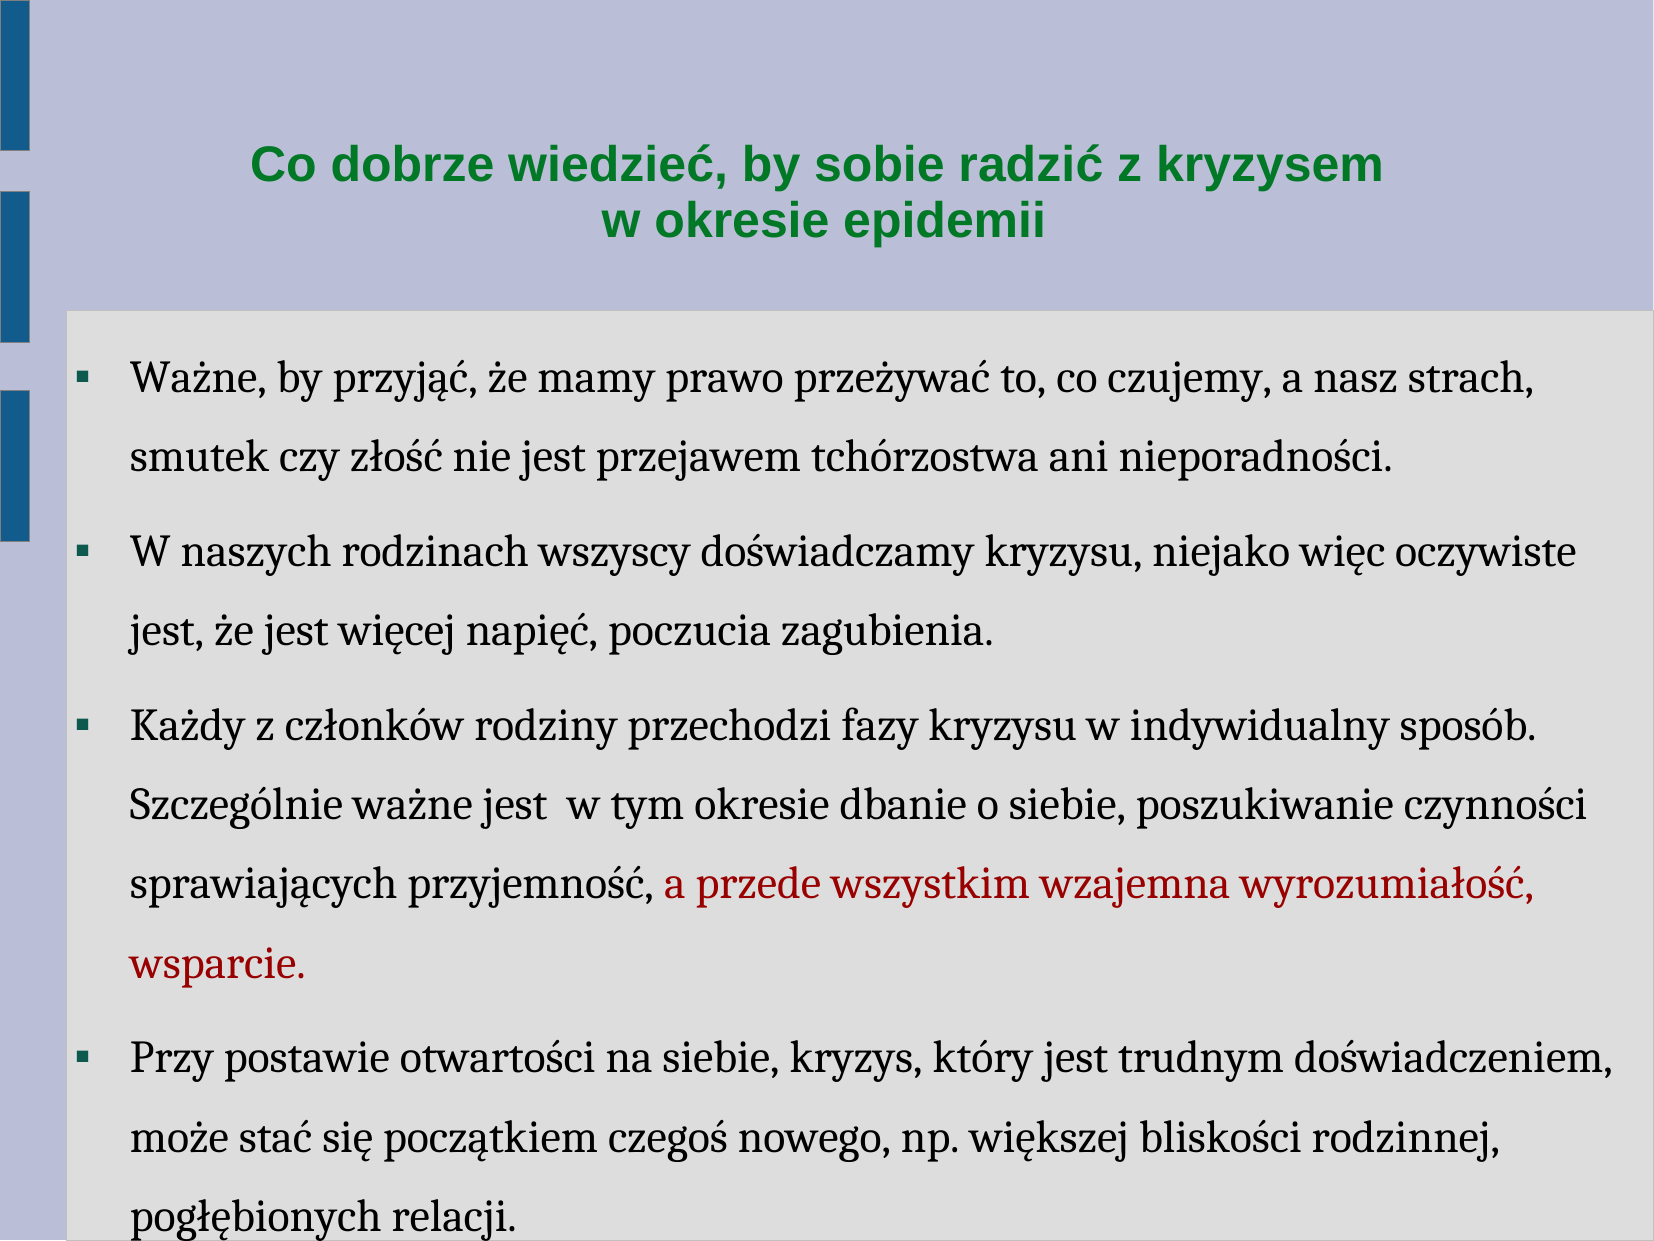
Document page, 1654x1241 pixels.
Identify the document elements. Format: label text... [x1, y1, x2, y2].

list Ważne, by przyjąć, że mamy prawo przeżywać to, co czujemy, a nasz strach, smutek czy złość nie jest przejawem tchórzostwa ani nieporadności. W naszych rodzinach wszyscy doświadczamy kryzysu, niejako więc oczywiste jest, że jest więcej napięć, poczucia zagubienia. Każdy z członków rodziny przechodzi fazy kryzysu w indywidualny sposób. Szczególnie ważne jest w tym okresie dbanie o siebie, poszukiwanie czynności sprawiających przyjemność, a przede wszystkim wzajemna wyrozumiałość, wsparcie. Przy postawie otwartości na siebie, kryzys, który jest trudnym doświadczeniem, może stać się początkiem czegoś nowego, np. większej bliskości rodzinnej, pogłębionych relacji. [59, 324, 1625, 1241]
title Co dobrze wiedzieć, by sobie radzić z kryzysem w okresie epidemii [118, 88, 1531, 296]
